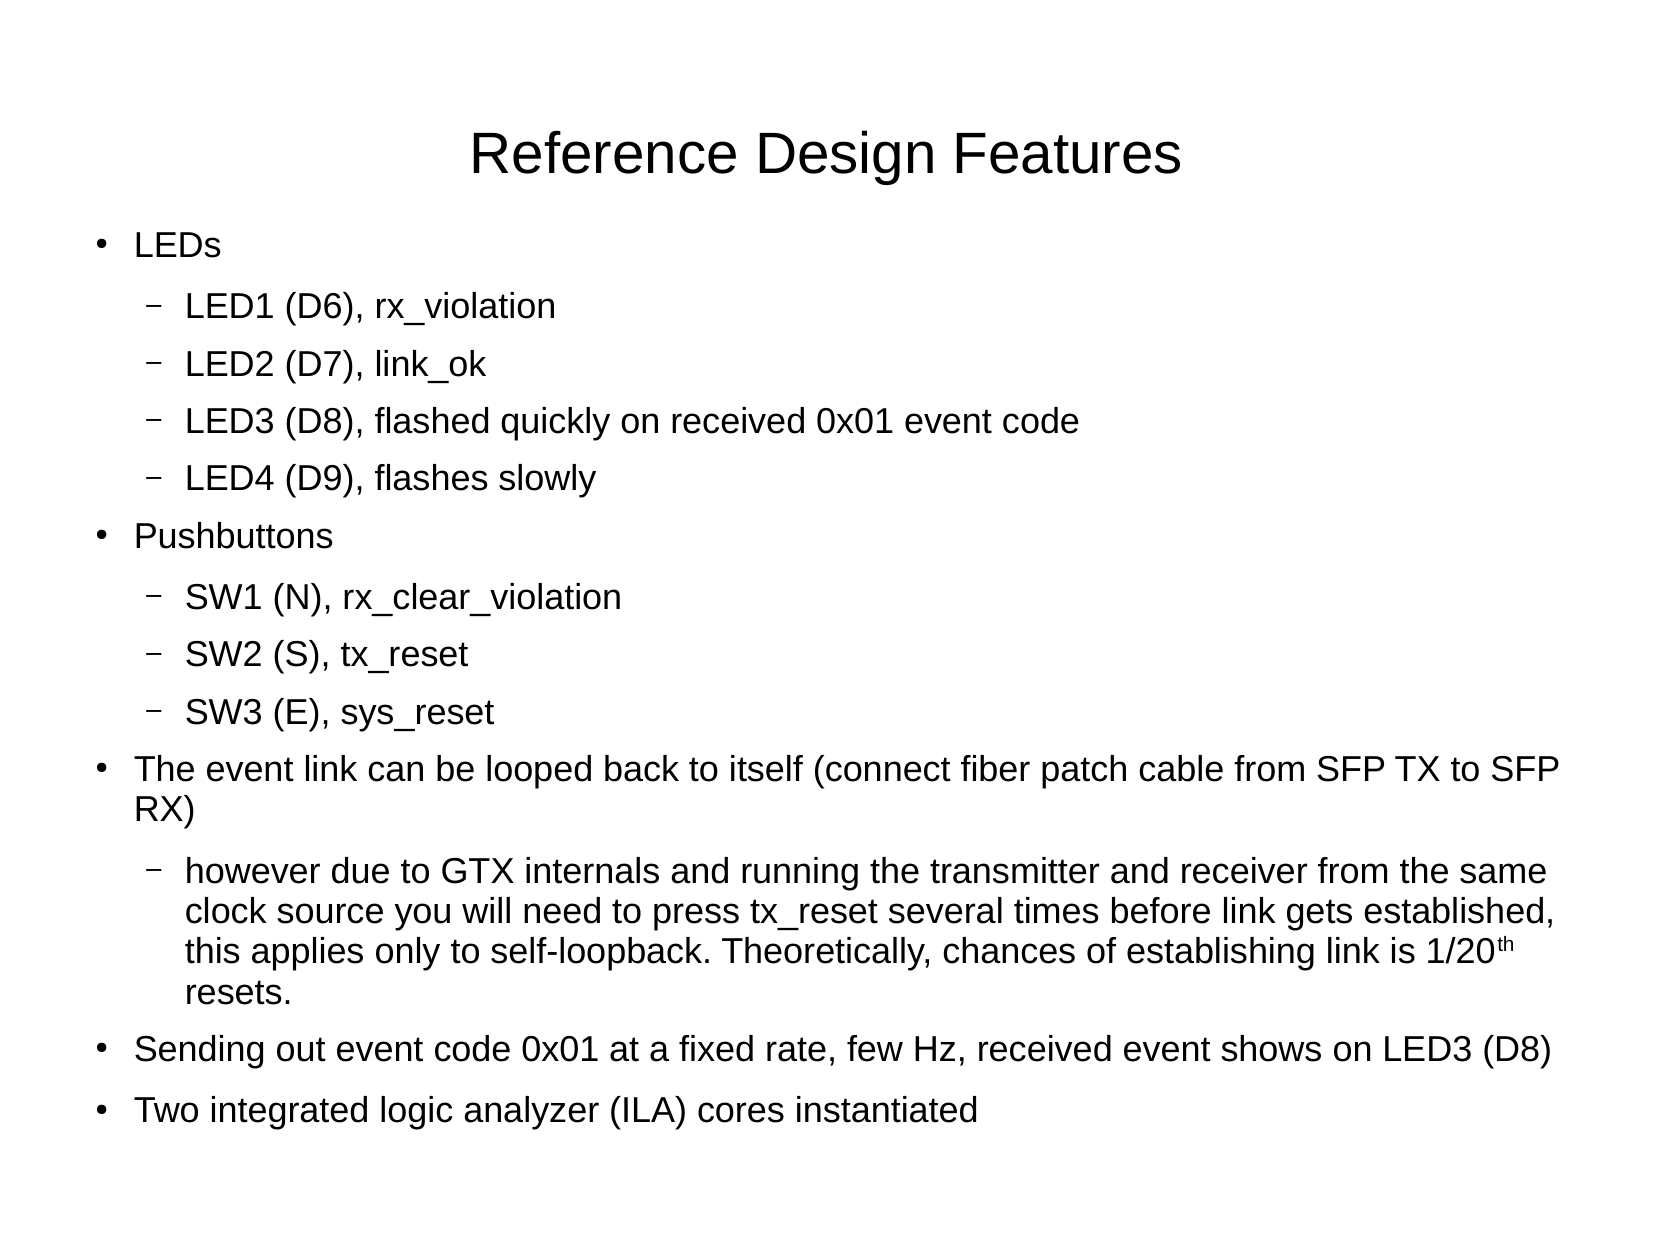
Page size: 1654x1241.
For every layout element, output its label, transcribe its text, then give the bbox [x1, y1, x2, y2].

list LEDs LED1 (D6), rx_violation LED2 (D7), link_ok LED3 (D8), flashed quickly on received 0x01 event code LED4 (D9), flashes slowly Pushbuttons SW1 (N), rx_clear_violation SW2 (S), tx_reset SW3 (E), sys_reset The event link can be looped back to itself (connect fiber patch cable from SFP TX to SFP RX) however due to GTX internals and running the transmitter and receiver from the same clock source you will need to press tx_reset several times before link gets established, this applies only to self-loopback. Theoretically, chances of establishing link is 1/20th resets. Sending out event code 0x01 at a fixed rate, few Hz, received event shows on LED3 (D8) Two integrated logic analyzer (ILA) cores instantiated [82, 225, 1571, 1141]
title Reference Design Features [82, 49, 1571, 225]
